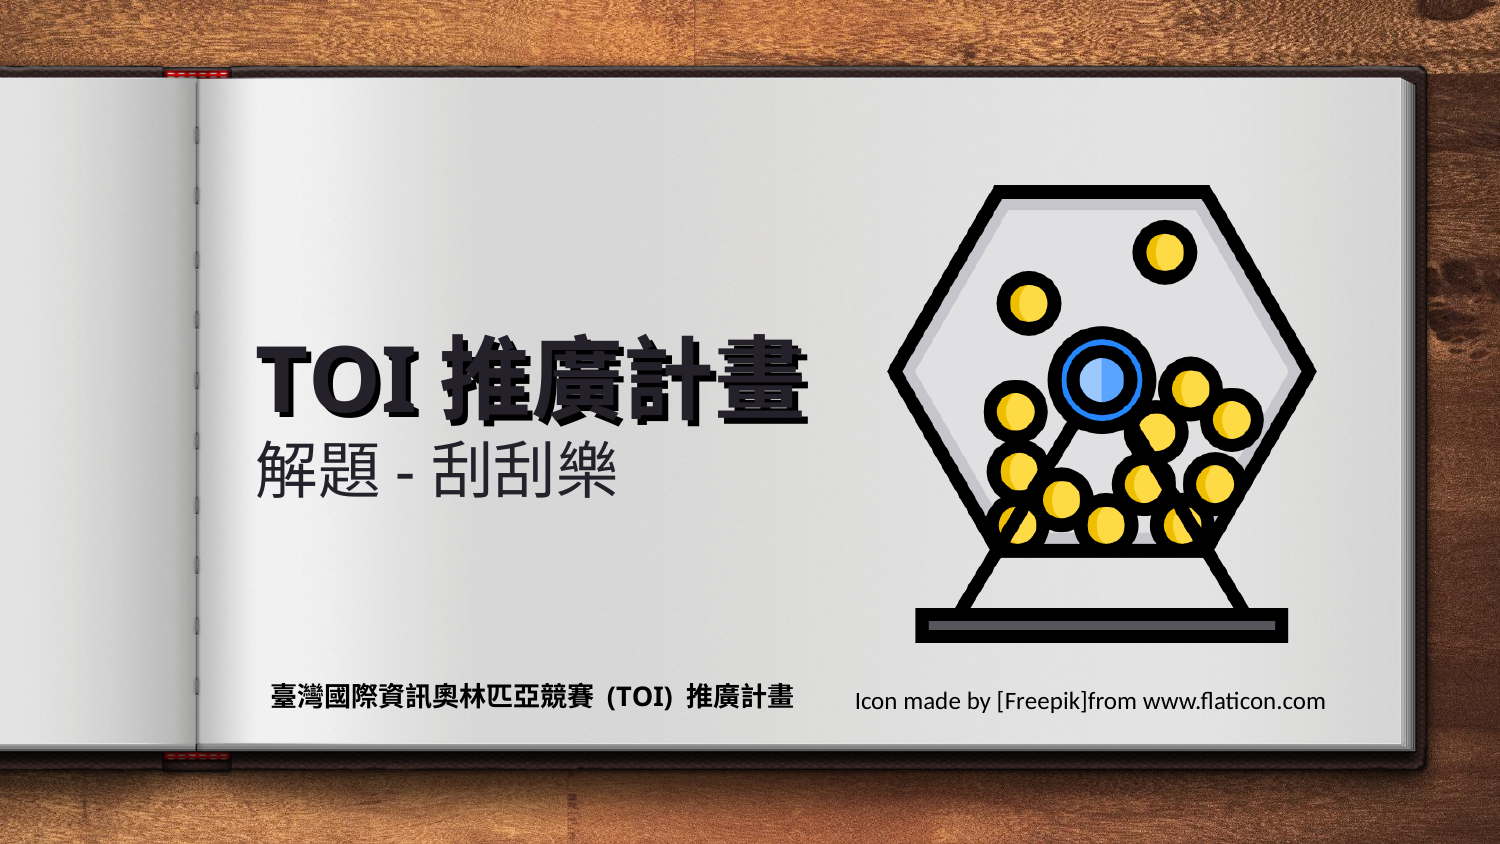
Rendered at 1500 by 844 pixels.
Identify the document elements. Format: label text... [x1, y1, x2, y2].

title TOI推廣計畫 解題-刮刮樂 [240, 262, 872, 565]
text_box Icon made by [Freepik]from www.flaticon.com [840, 677, 1364, 722]
picture [872, 185, 1331, 643]
